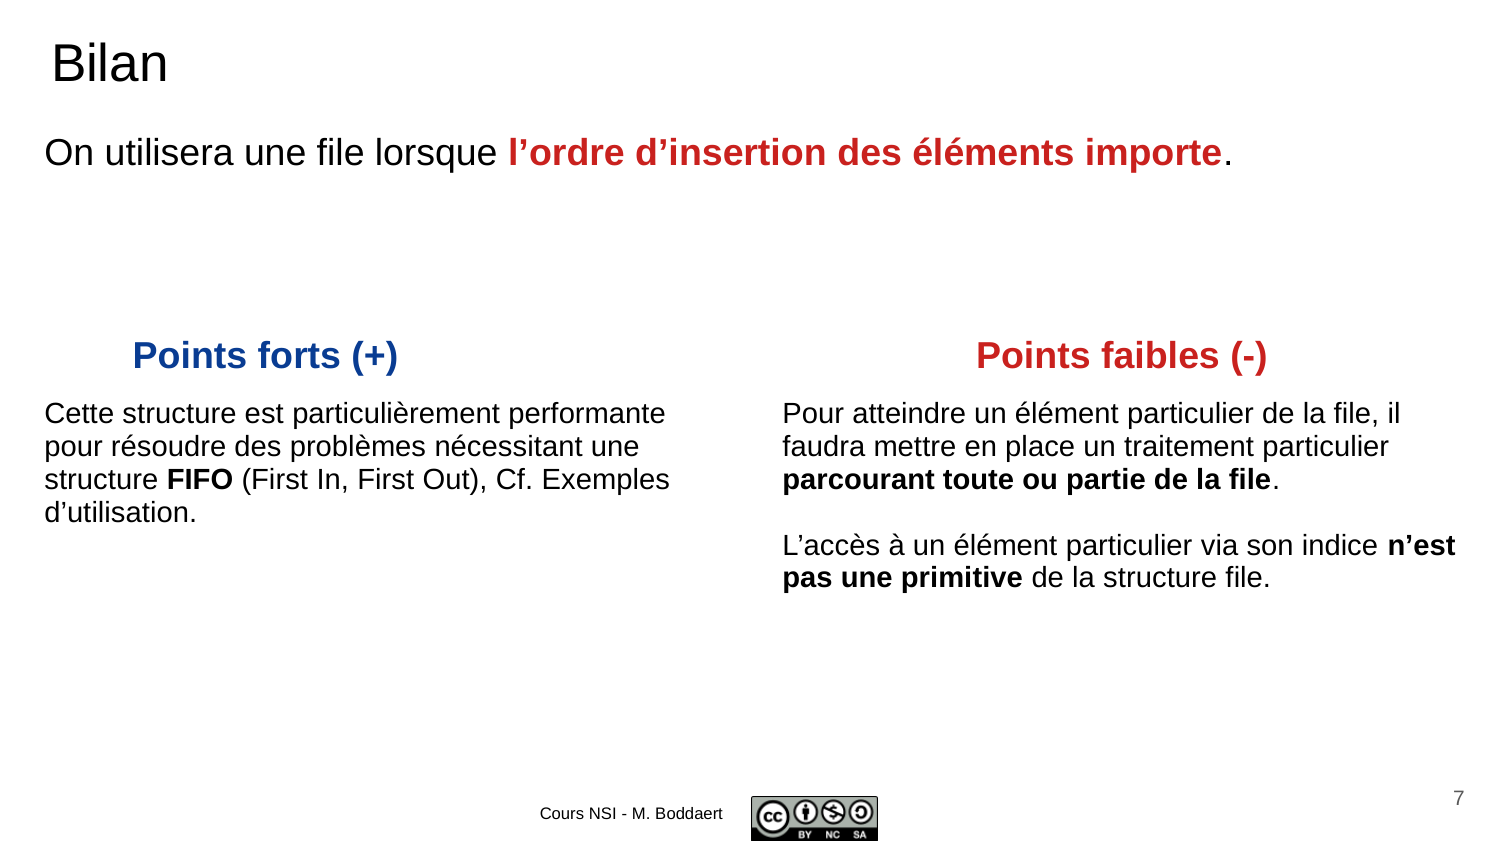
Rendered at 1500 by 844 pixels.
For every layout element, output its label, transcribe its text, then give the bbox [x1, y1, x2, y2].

title Bilan [51, 13, 1449, 108]
slide_number <numéro> [1389, 764, 1480, 830]
text_box Pour atteindre un élément particulier de la file, il faudra mettre en place un traitement particulier parcourant toute ou partie de la file. L’accès à un élément particulier via son indice n’est pas une primitive de la structure file. [767, 390, 1477, 678]
text_box On utilisera une file lorsque l’ordre d’insertion des éléments importe. [29, 120, 1477, 760]
text_box Points forts (+) [88, 318, 443, 390]
picture [751, 796, 878, 841]
text_box Points faibles (-) [944, 318, 1300, 390]
text_box Cette structure est particulièrement performante pour résoudre des problèmes nécessitant une structure FIFO (First In, First Out), Cf. Exemples d’utilisation. [29, 390, 709, 644]
